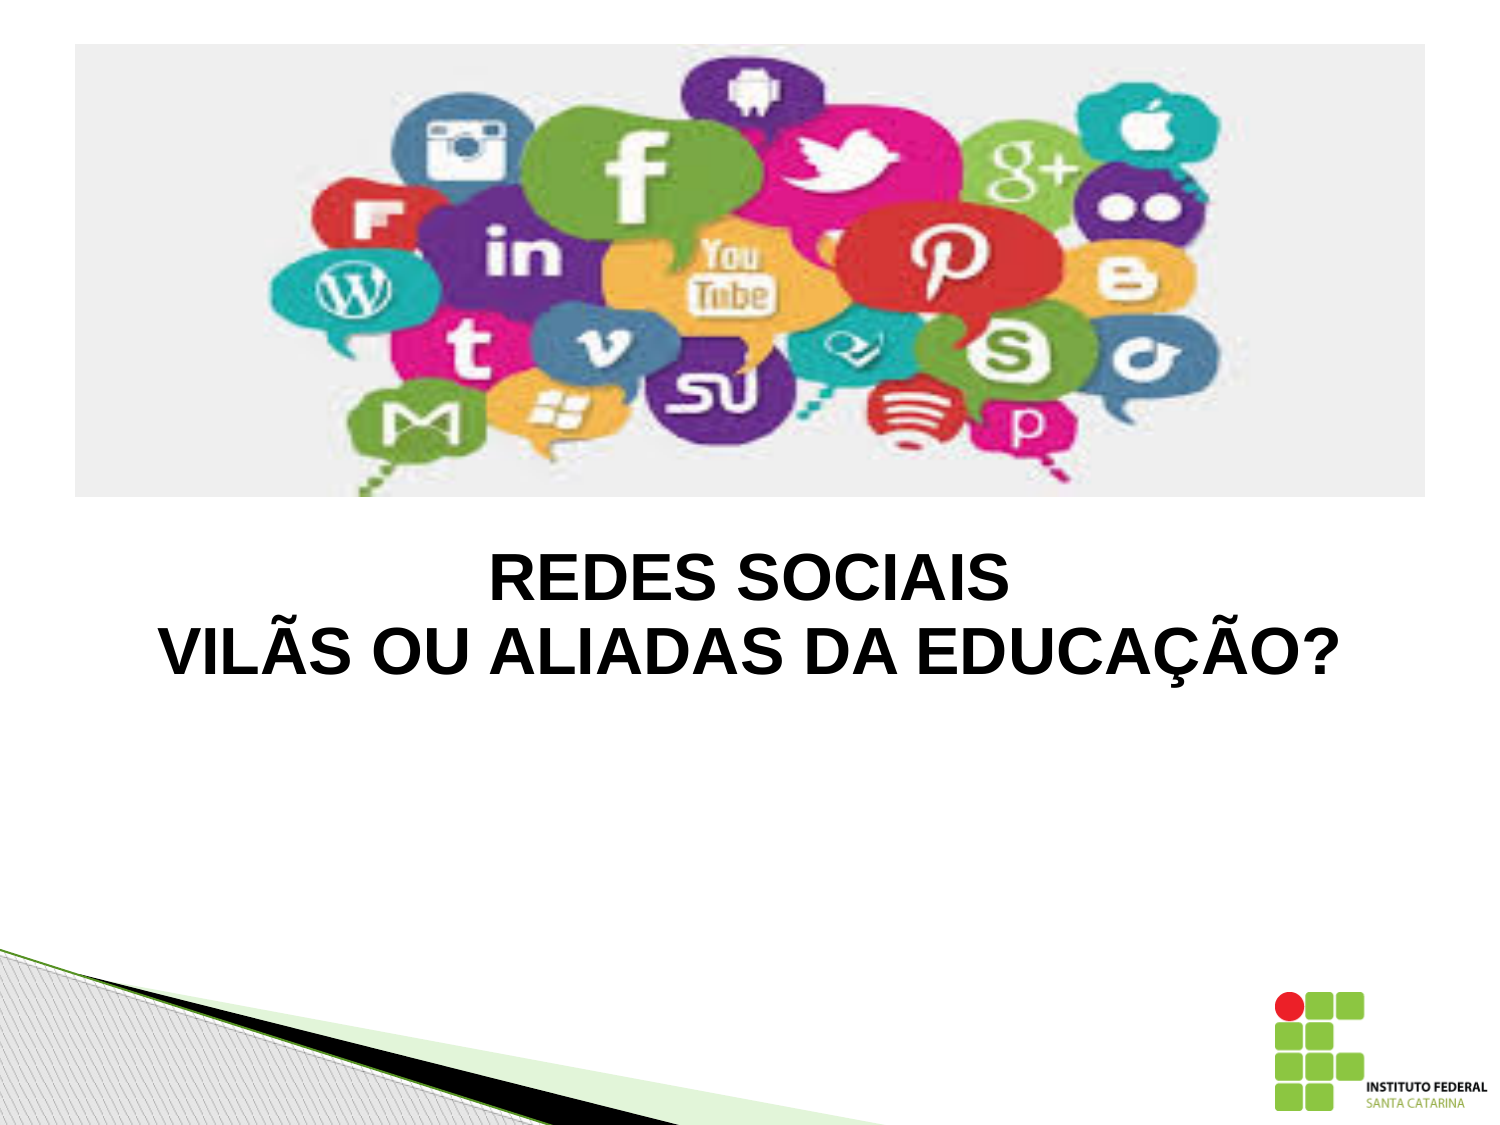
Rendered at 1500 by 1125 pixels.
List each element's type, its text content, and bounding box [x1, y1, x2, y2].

subtitle REDES SOCIAIS VILÃS OU ALIADAS DA EDUCAÇÃO? [75, 497, 1425, 986]
picture [1275, 992, 1488, 1111]
picture [75, 44, 1425, 497]
